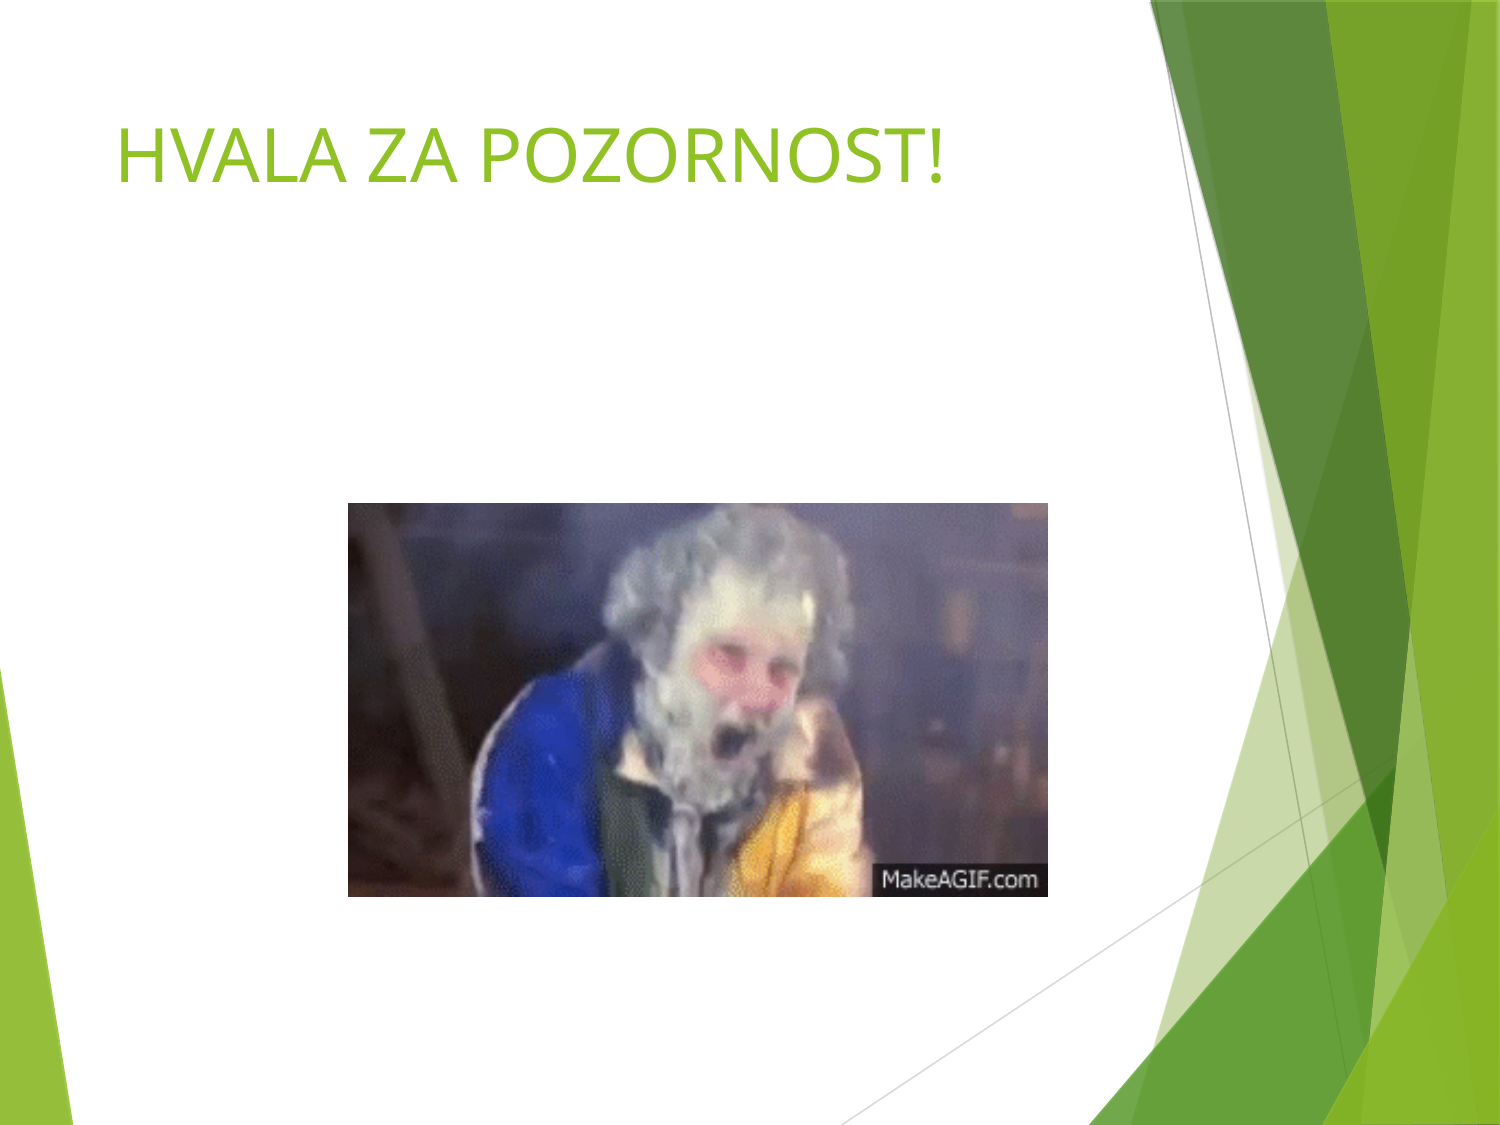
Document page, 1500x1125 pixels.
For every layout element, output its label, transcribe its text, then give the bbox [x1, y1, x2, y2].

picture [348, 503, 1048, 897]
title HVALA ZA POZORNOST! [99, 99, 1142, 317]
